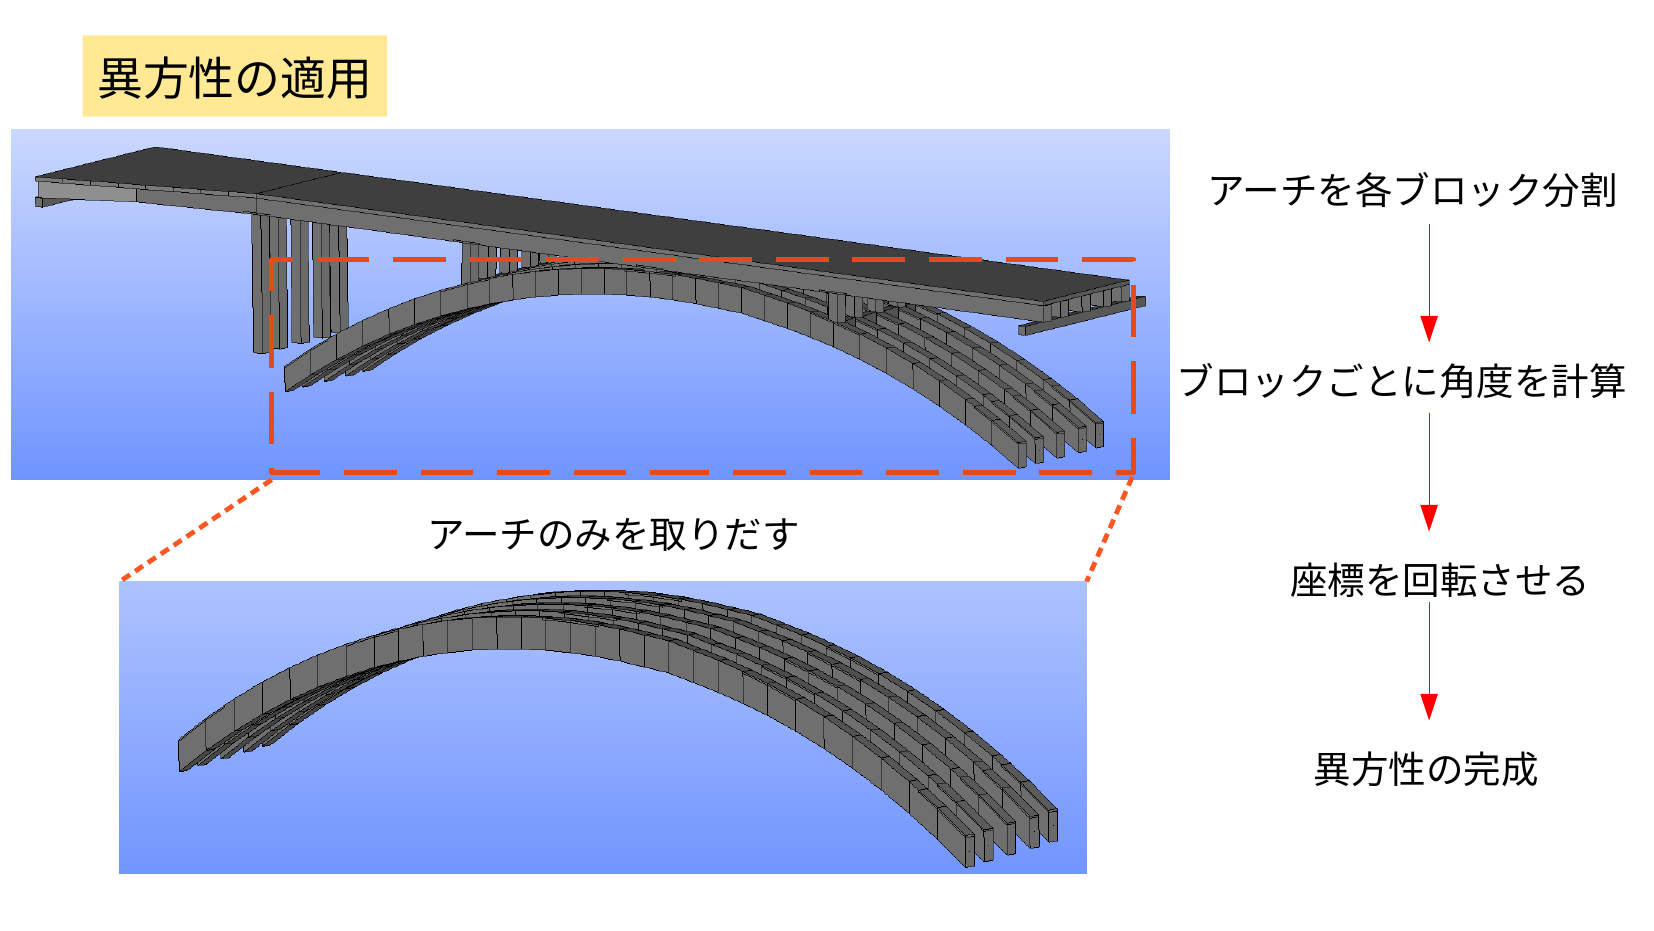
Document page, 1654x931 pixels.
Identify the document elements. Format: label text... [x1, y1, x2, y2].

picture [119, 581, 1087, 875]
text_box アーチを各ブロック分割 [1192, 153, 1642, 237]
text_box 座標を回転させる [1275, 543, 1606, 613]
text_box ブロックごとに角度を計算 [1162, 344, 1642, 414]
picture [11, 129, 1170, 480]
text_box アーチのみを取りだす [412, 497, 815, 567]
text_box 異方性の完成 [1299, 732, 1560, 804]
text_box 異方性の適用 [82, 35, 387, 117]
